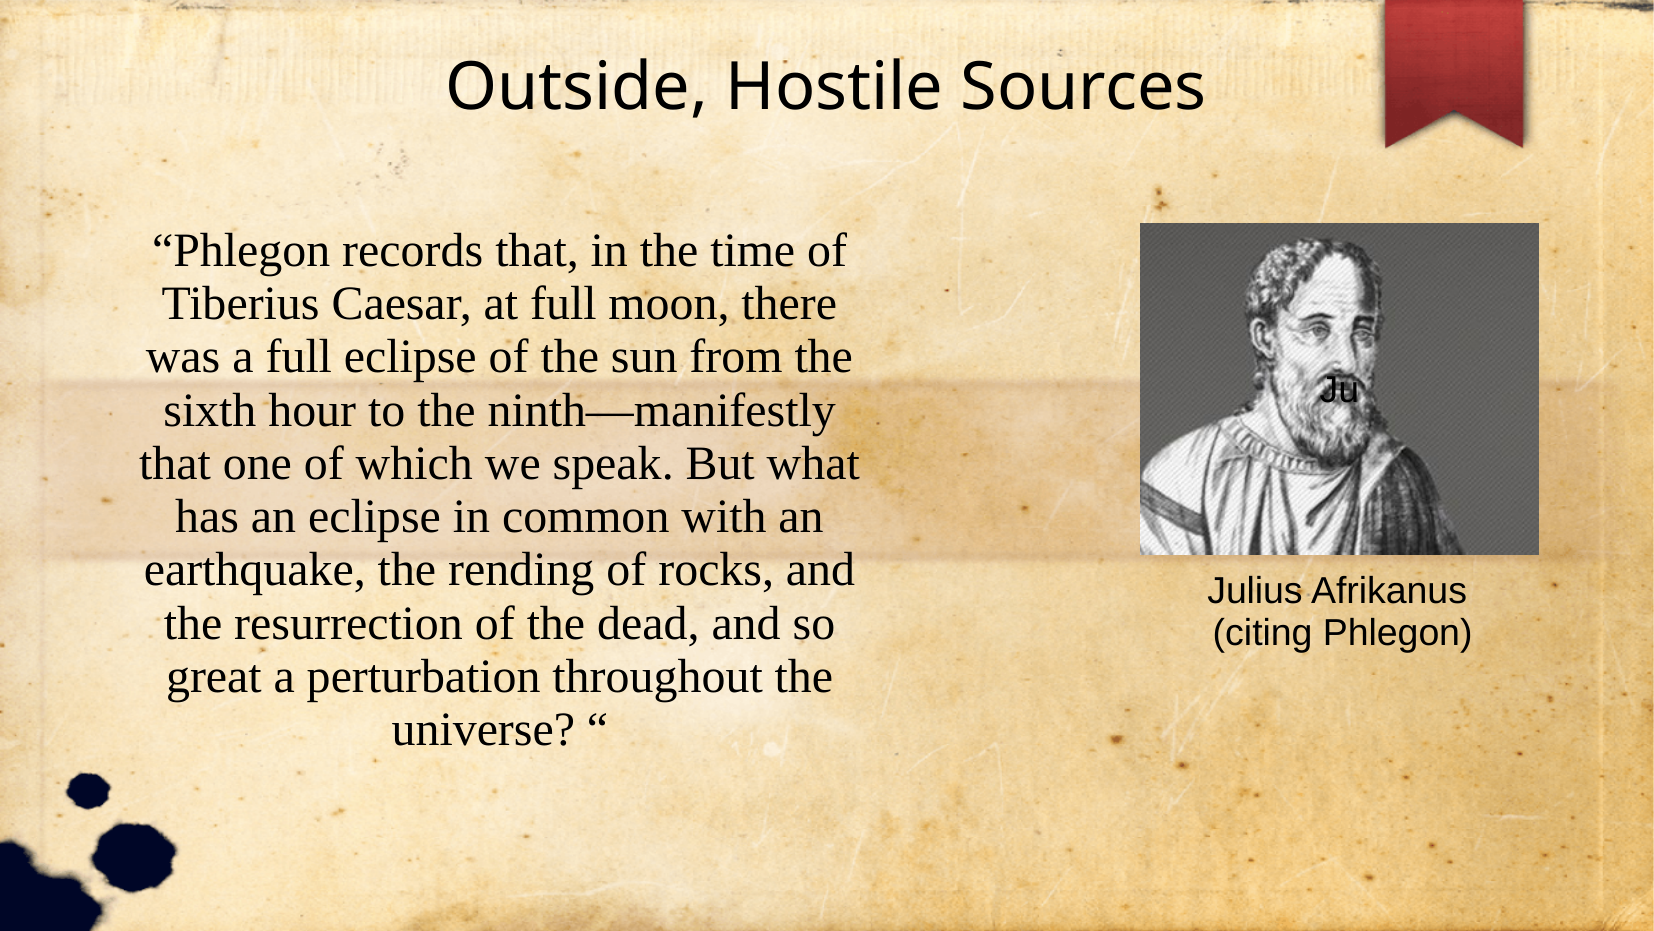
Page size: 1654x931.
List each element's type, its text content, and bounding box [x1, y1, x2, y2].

list “Phlegon records that, in the time of Tiberius Caesar, at full moon, there was a full eclipse of the sun from the sixth hour to the ninth—manifestly that one of which we speak. But what has an eclipse in common with an earthquake, the rending of rocks, and the resurrection of the dead, and so great a perturbation throughout the universe? “ [64, 223, 868, 763]
picture [0, 0, 1654, 931]
text_box Julius Afrikanus (citing Phlegon) [1140, 561, 1546, 667]
title Outside, Hostile Sources [82, 5, 1571, 162]
